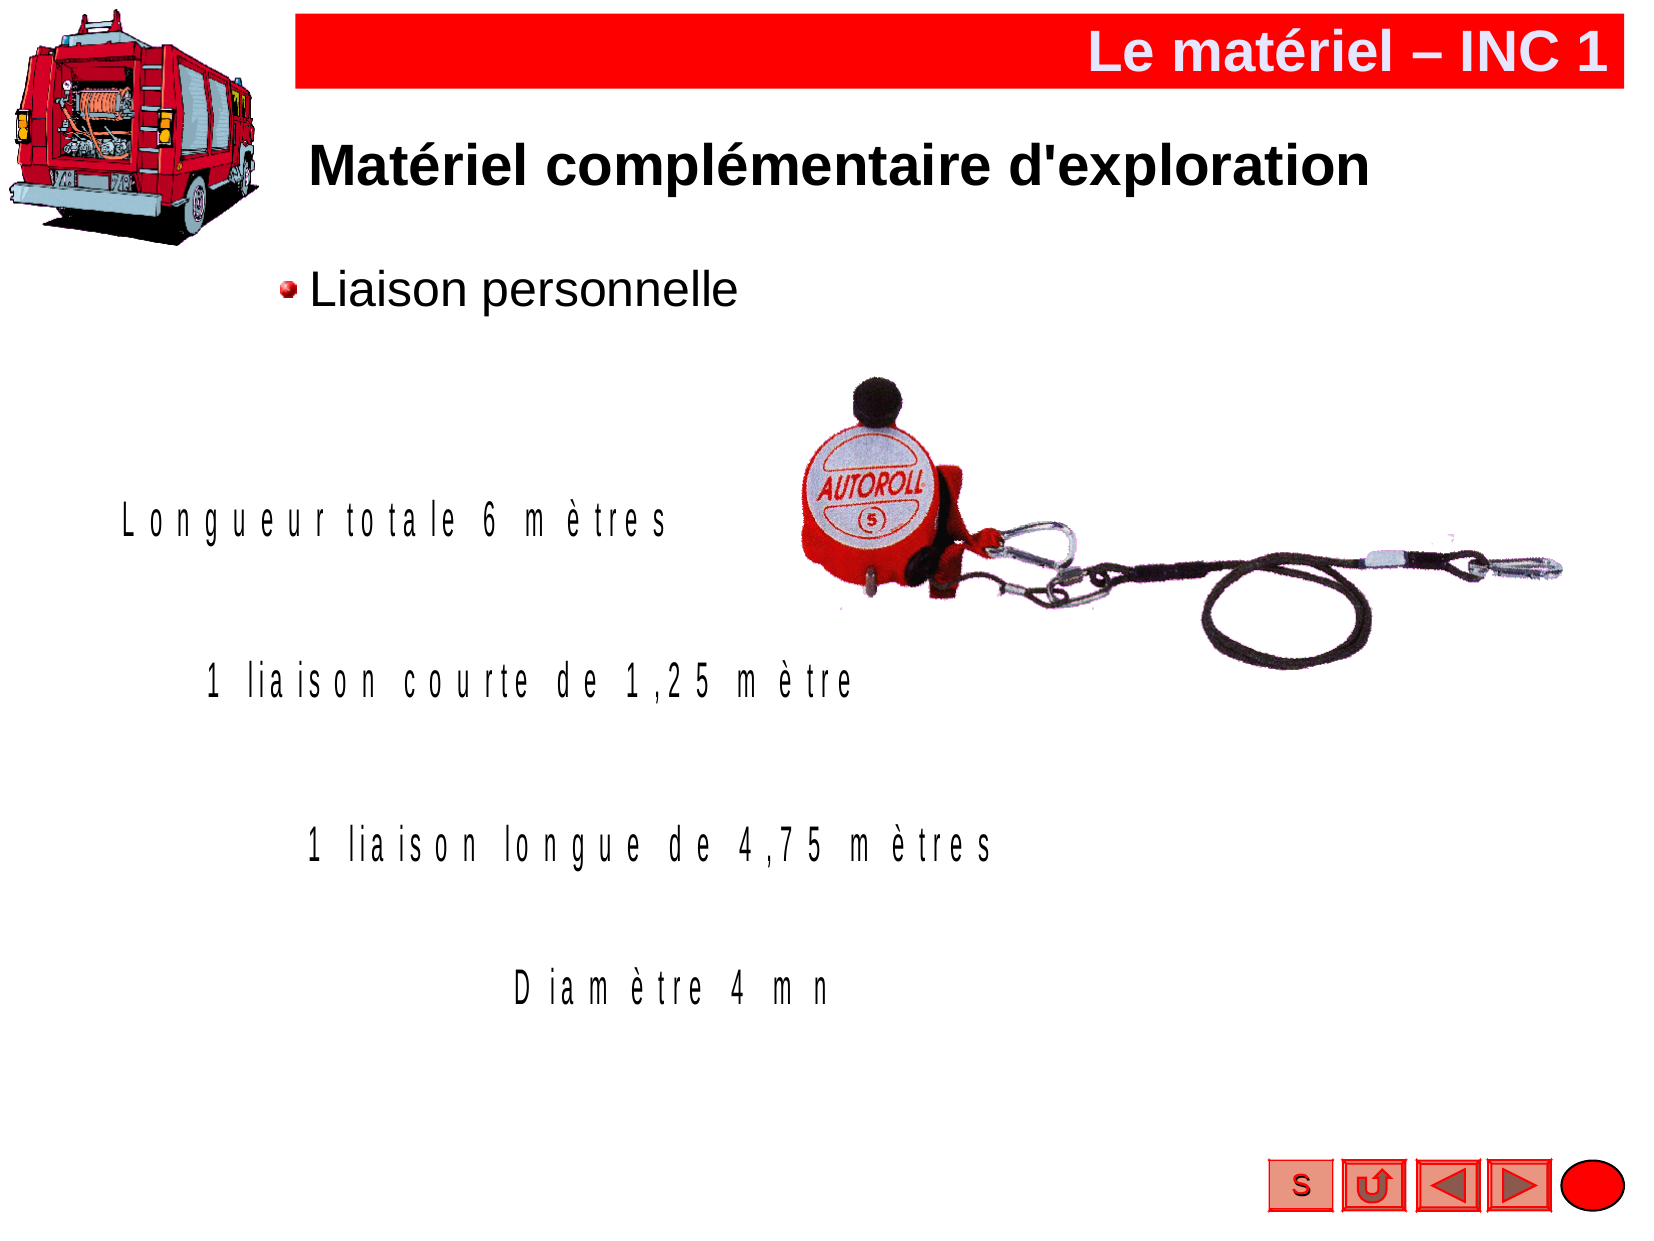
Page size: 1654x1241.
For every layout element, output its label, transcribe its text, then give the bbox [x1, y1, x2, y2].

text_box Matériel complémentaire d'exploration [260, 125, 1388, 206]
picture [278, 797, 1034, 903]
picture [484, 940, 873, 1046]
picture [8, 8, 260, 246]
picture [177, 354, 1565, 739]
text_box Le matériel – INC 1 [295, 13, 1625, 89]
text_box Liaison personnelle [265, 254, 769, 355]
picture [92, 472, 709, 578]
text_box [1561, 1160, 1625, 1211]
